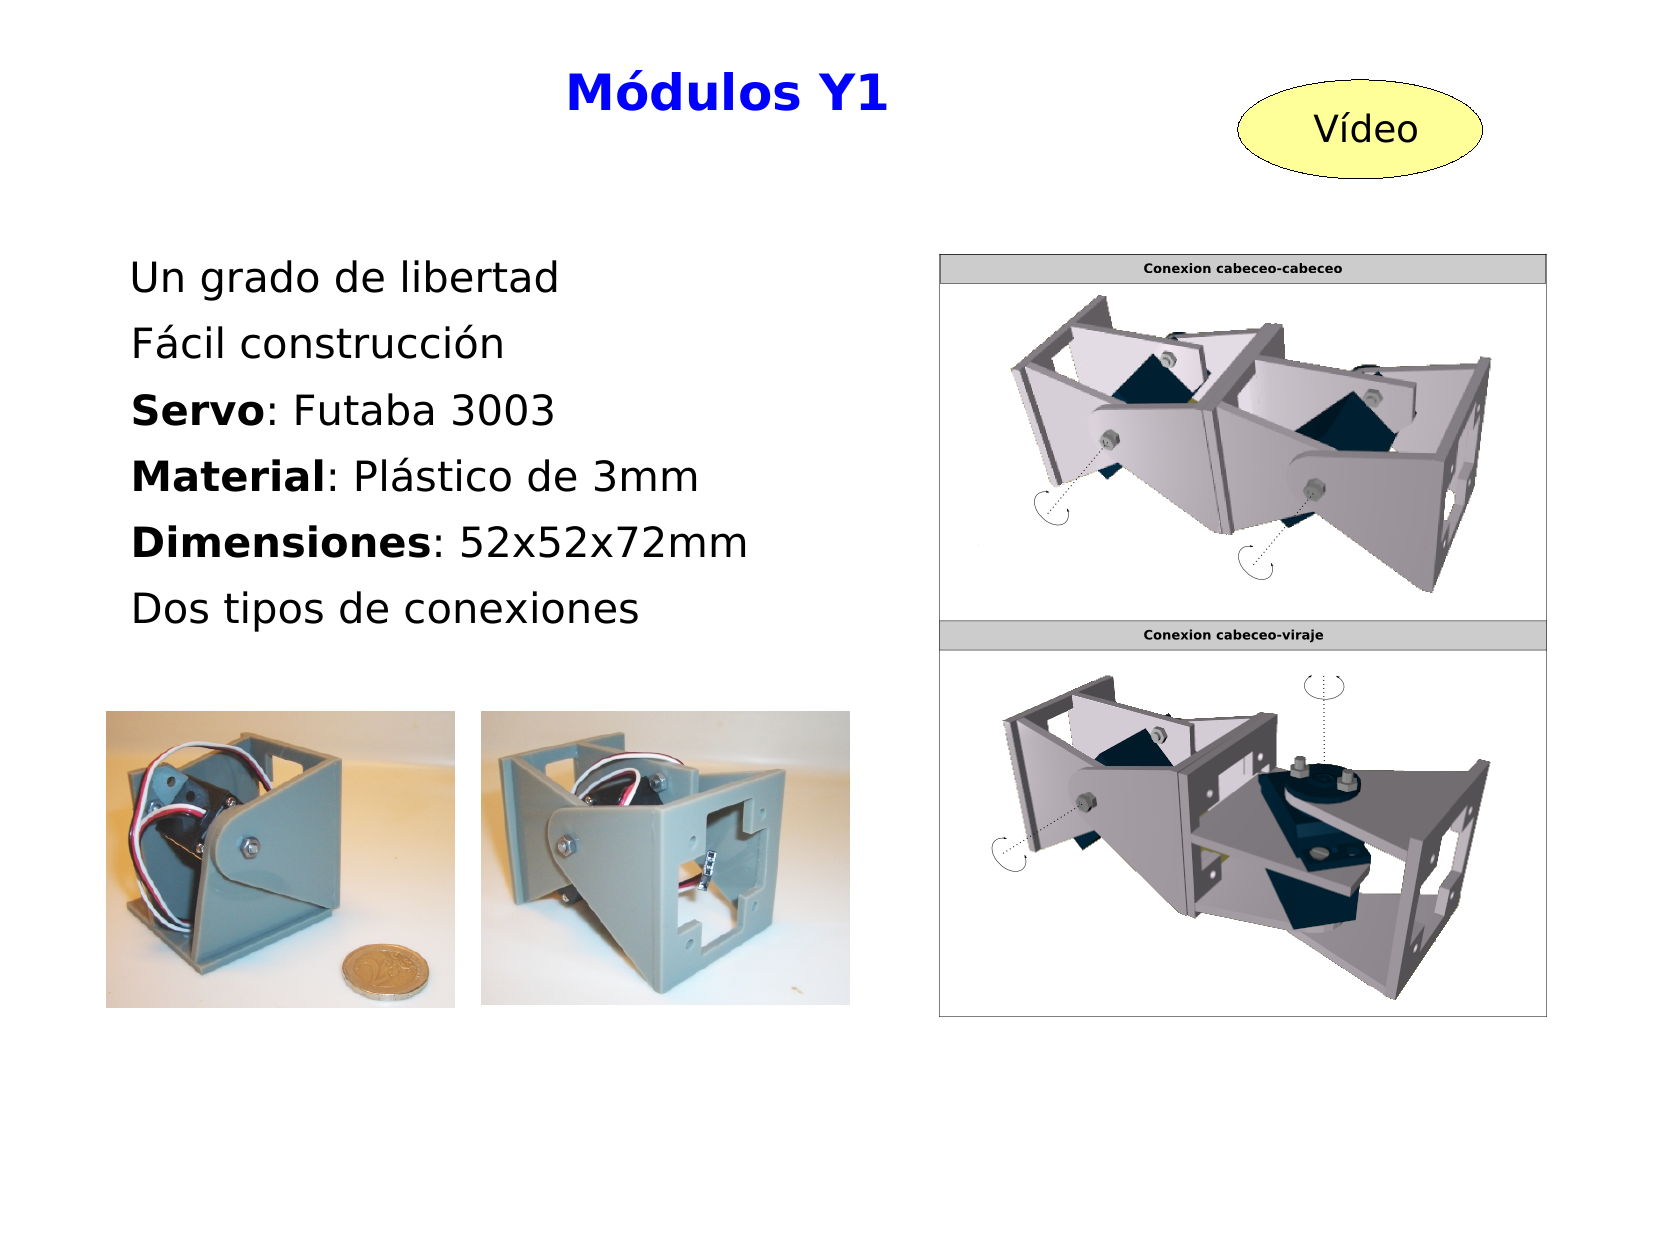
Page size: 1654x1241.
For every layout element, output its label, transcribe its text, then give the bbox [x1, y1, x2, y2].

text_box [1237, 79, 1483, 179]
picture [481, 711, 850, 1005]
text_box Módulos Y1 [550, 56, 900, 131]
picture [939, 254, 1547, 1017]
text_box Vídeo [1298, 100, 1432, 160]
picture [106, 711, 455, 1008]
text_box Un grado de libertad Fácil construcción Servo: Futaba 3003 Material: Plástico de 3mm Dimensiones: 52x52x72mm Dos tipos de conexiones [102, 246, 779, 641]
